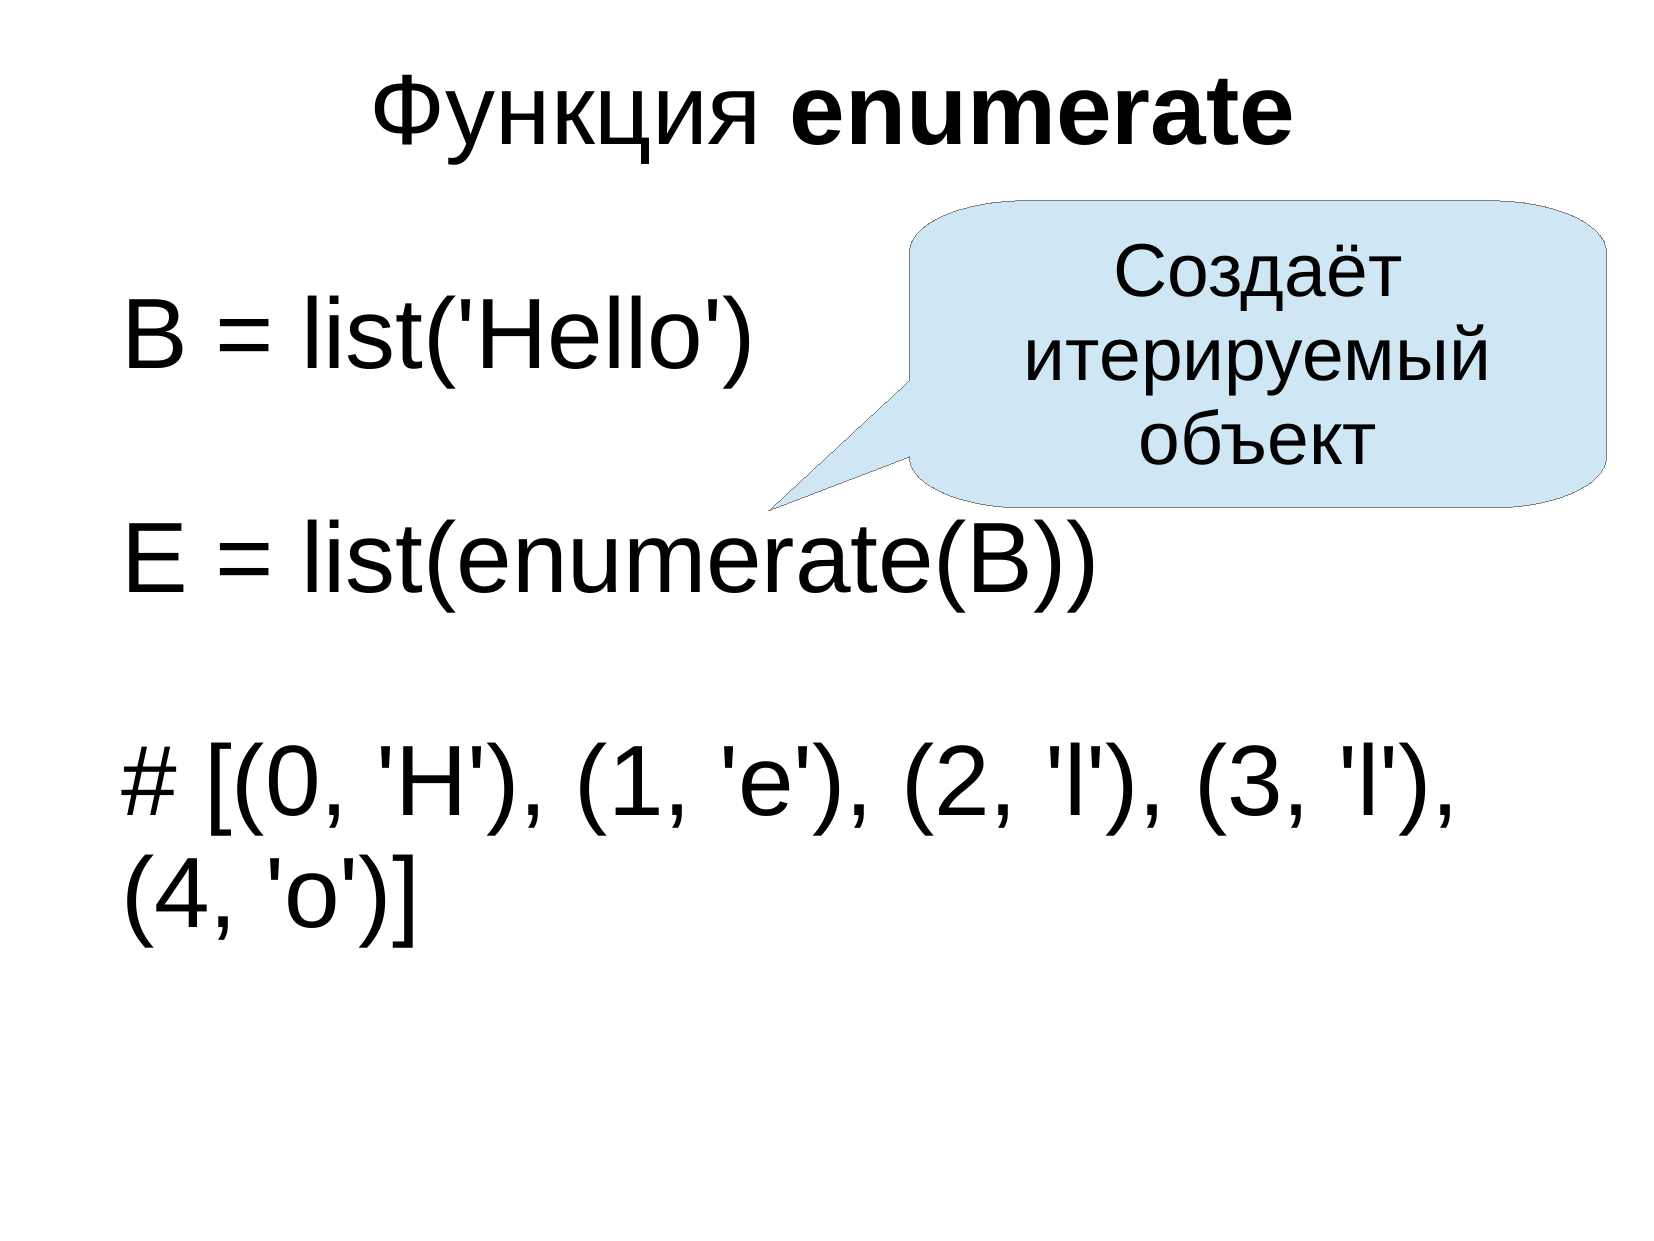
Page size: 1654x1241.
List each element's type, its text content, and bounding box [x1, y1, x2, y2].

text_box Функция enumerate B = list('Hello') E = list(enumerate(B)) # [(0, 'H'), (1, 'e'), (2, 'l'), (3, 'l'), (4, 'o')] [106, 47, 1560, 956]
text_box Создаёт итерируемый объект [768, 200, 1607, 511]
